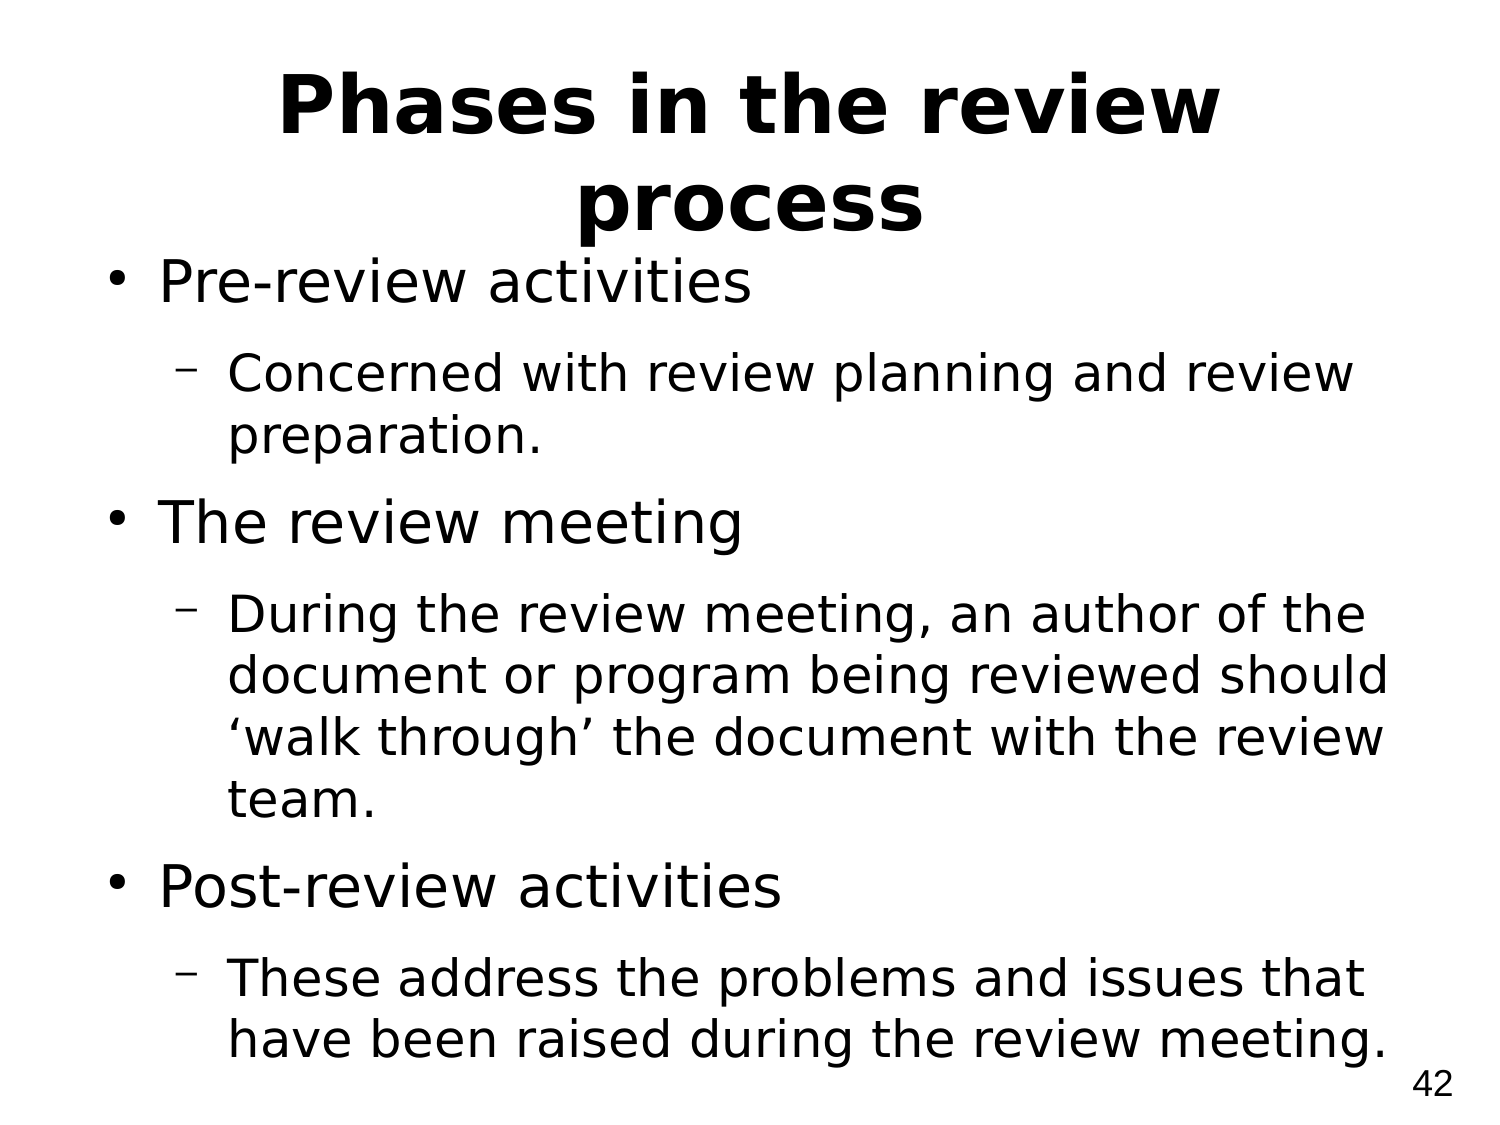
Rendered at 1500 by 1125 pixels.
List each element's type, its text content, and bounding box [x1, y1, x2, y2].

list Pre-review activities Concerned with review planning and review preparation. The review meeting During the review meeting, an author of the document or program being reviewed should ‘walk through’ the document with the review team. Post-review activities These address the problems and issues that have been raised during the review meeting. [75, 236, 1425, 1093]
title Phases in the review process [75, 44, 1425, 177]
